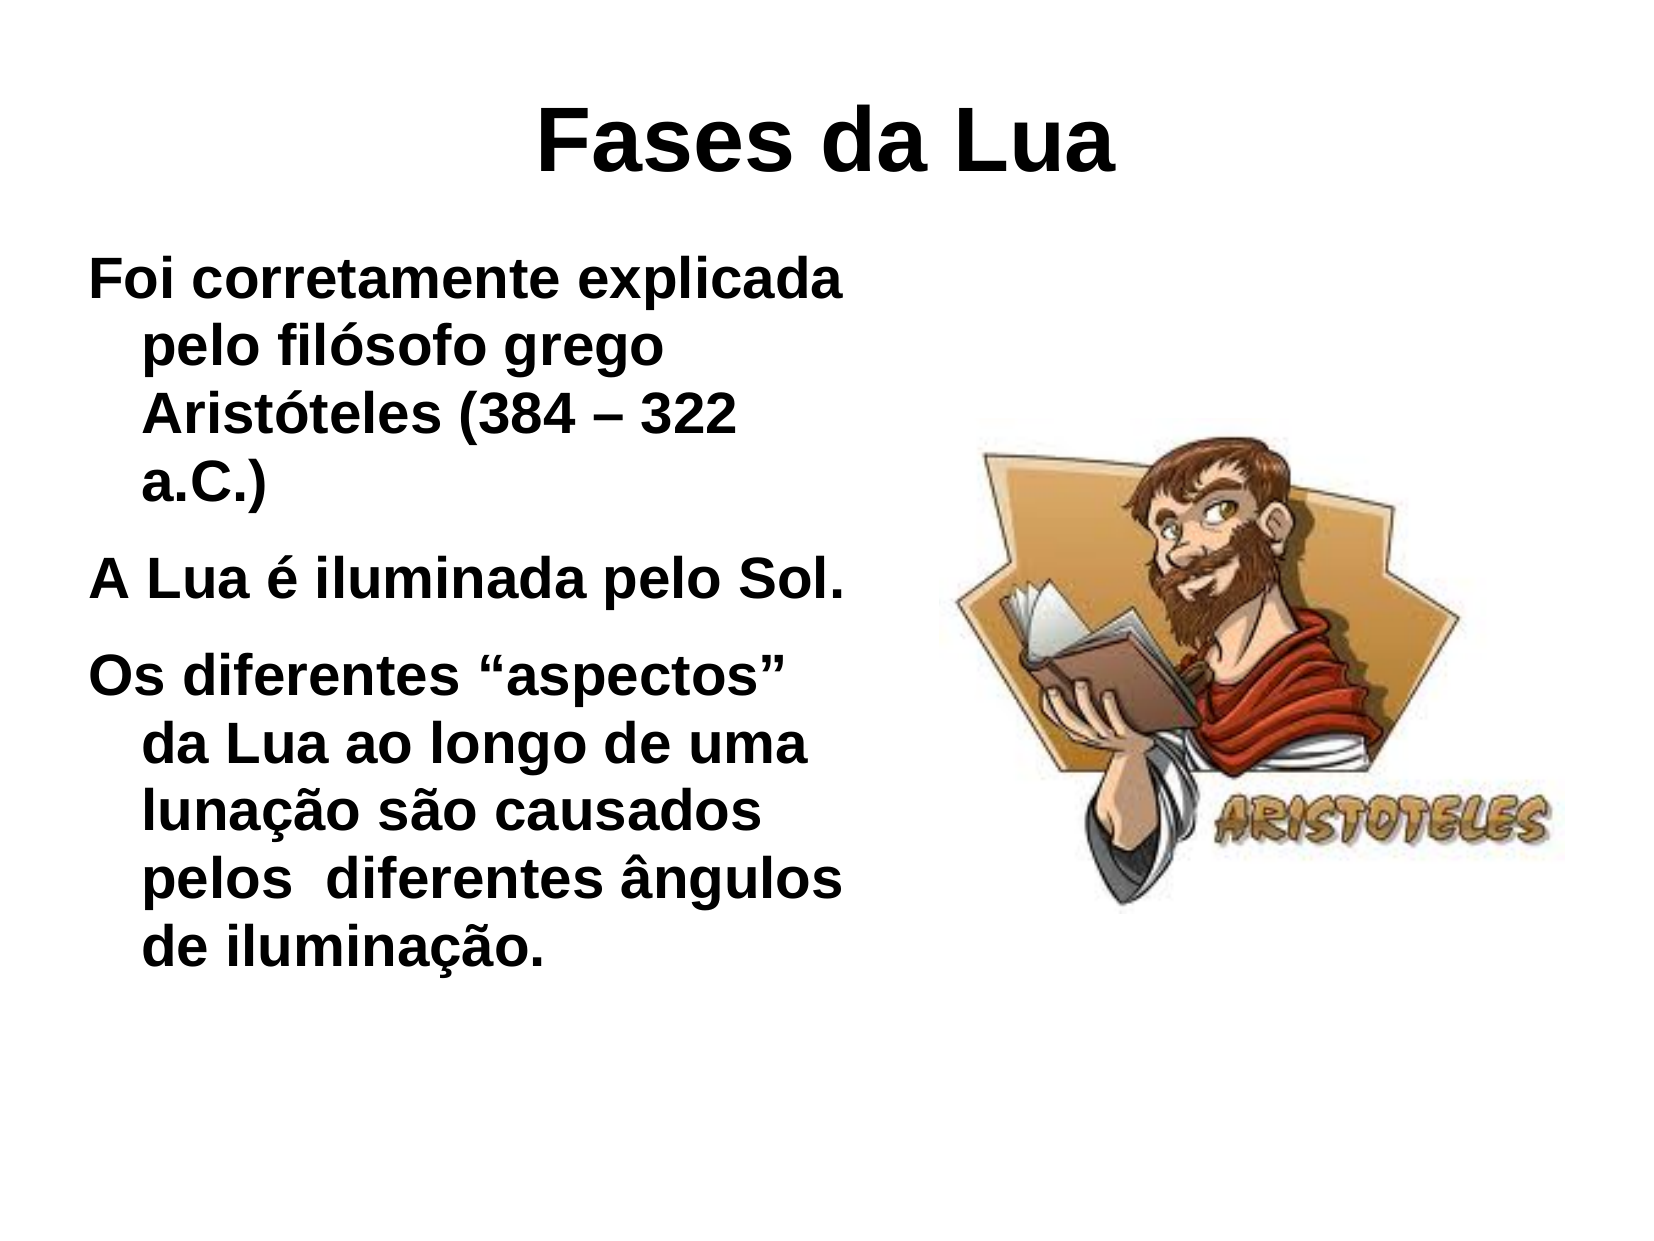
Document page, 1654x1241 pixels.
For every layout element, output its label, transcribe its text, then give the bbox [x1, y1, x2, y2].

title Fases da Lua [82, 49, 1571, 226]
picture [939, 418, 1565, 914]
list Foi corretamente explicada pelo filósofo grego Aristóteles (384 – 322 a.C.) A Lua é iluminada pelo Sol. Os diferentes “aspectos” da Lua ao longo de uma lunação são causados pelos diferentes ângulos de iluminação. [70, 242, 851, 1160]
